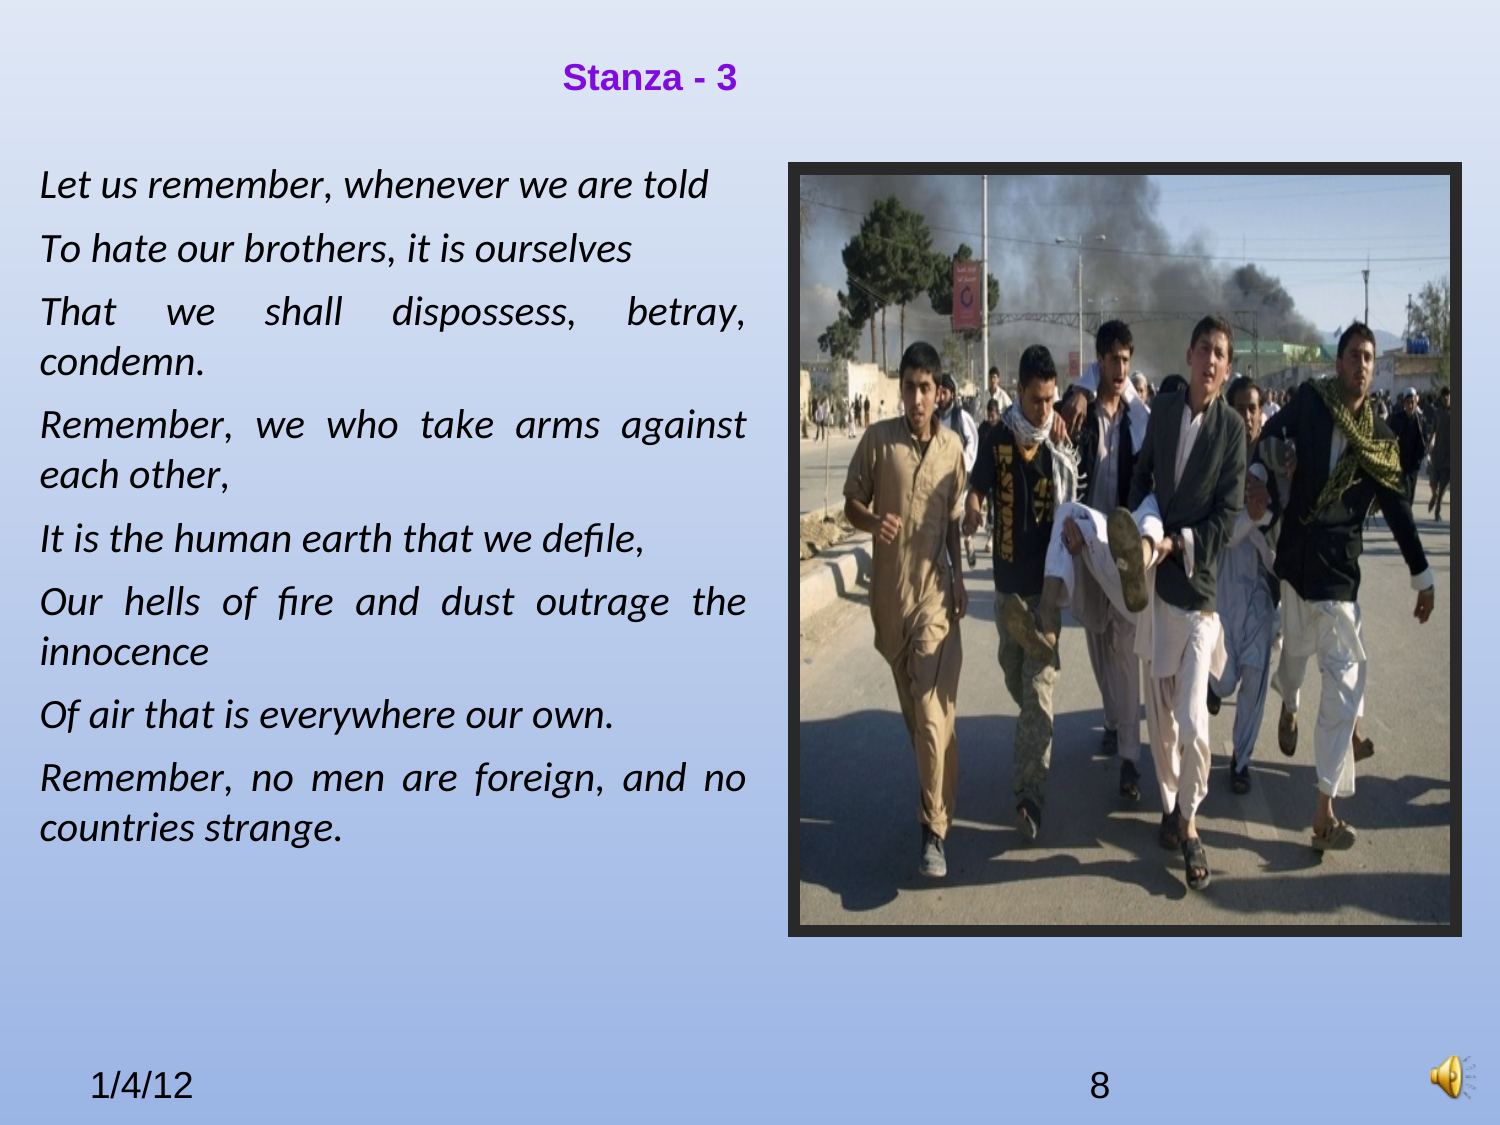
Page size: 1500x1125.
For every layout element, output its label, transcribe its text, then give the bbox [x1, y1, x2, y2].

text_box Let us remember, whenever we are told To hate our brothers, it is ourselves That we shall dispossess, betray, condemn. Remember, we who take arms against each other, It is the human earth that we defile, Our hells of fire and dust outrage the innocence Of air that is everywhere our own. Remember, no men are foreign, and no countries strange. [24, 149, 763, 1088]
picture [1429, 1054, 1480, 1105]
picture [800, 174, 1450, 925]
text_box Stanza - 3 [312, 0, 988, 151]
